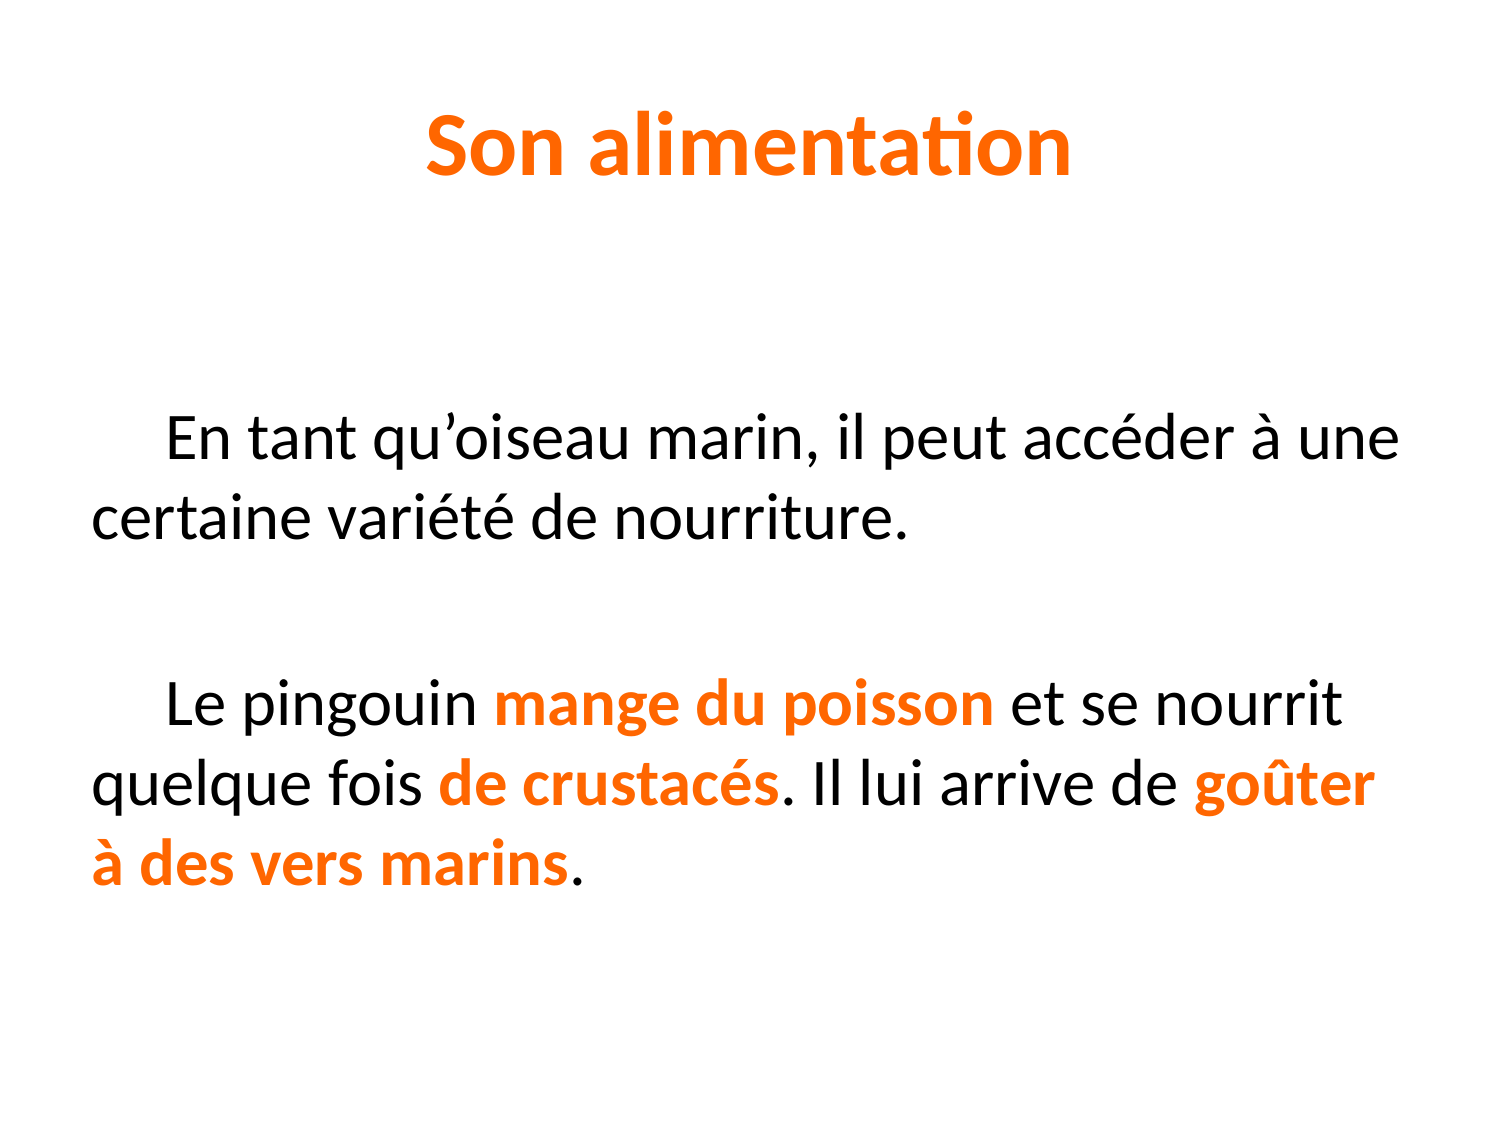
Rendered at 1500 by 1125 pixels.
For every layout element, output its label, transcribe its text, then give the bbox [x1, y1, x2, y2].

list En tant qu’oiseau marin, il peut accéder à une certaine variété de nourriture. Le pingouin mange du poisson et se nourrit quelque fois de crustacés. Il lui arrive de goûter à des vers marins. [76, 385, 1427, 969]
title Son alimentation [75, 45, 1425, 233]
